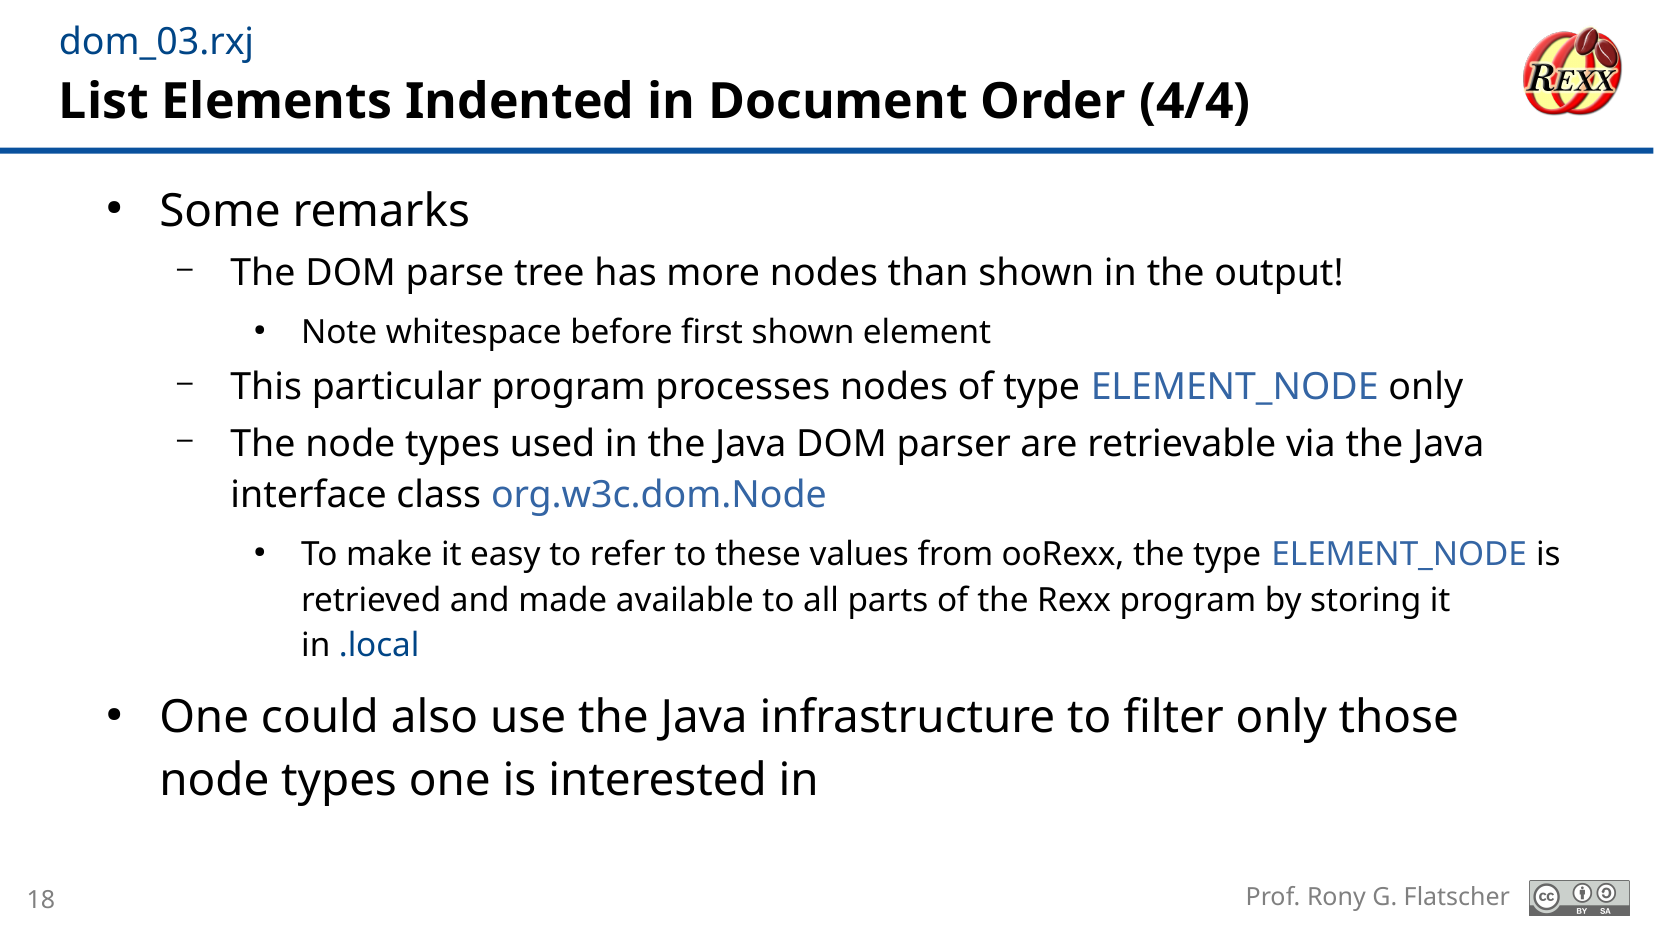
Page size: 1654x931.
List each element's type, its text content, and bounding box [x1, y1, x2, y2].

list Some remarks The DOM parse tree has more nodes than shown in the output! Note whitespace before first shown element This particular program processes nodes of type ELEMENT_NODE only The node types used in the Java DOM parser are retrievable via the Java interface class org.w3c.dom.Node To make it easy to refer to these values from ooRexx, the type ELEMENT_NODE is retrieved and made available to all parts of the Rexx program by storing it in .local One could also use the Java infrastructure to filter only those node types one is interested in [88, 177, 1577, 857]
title dom_03.rxj List Elements Indented in Document Order (4/4) [0, 0, 1625, 148]
